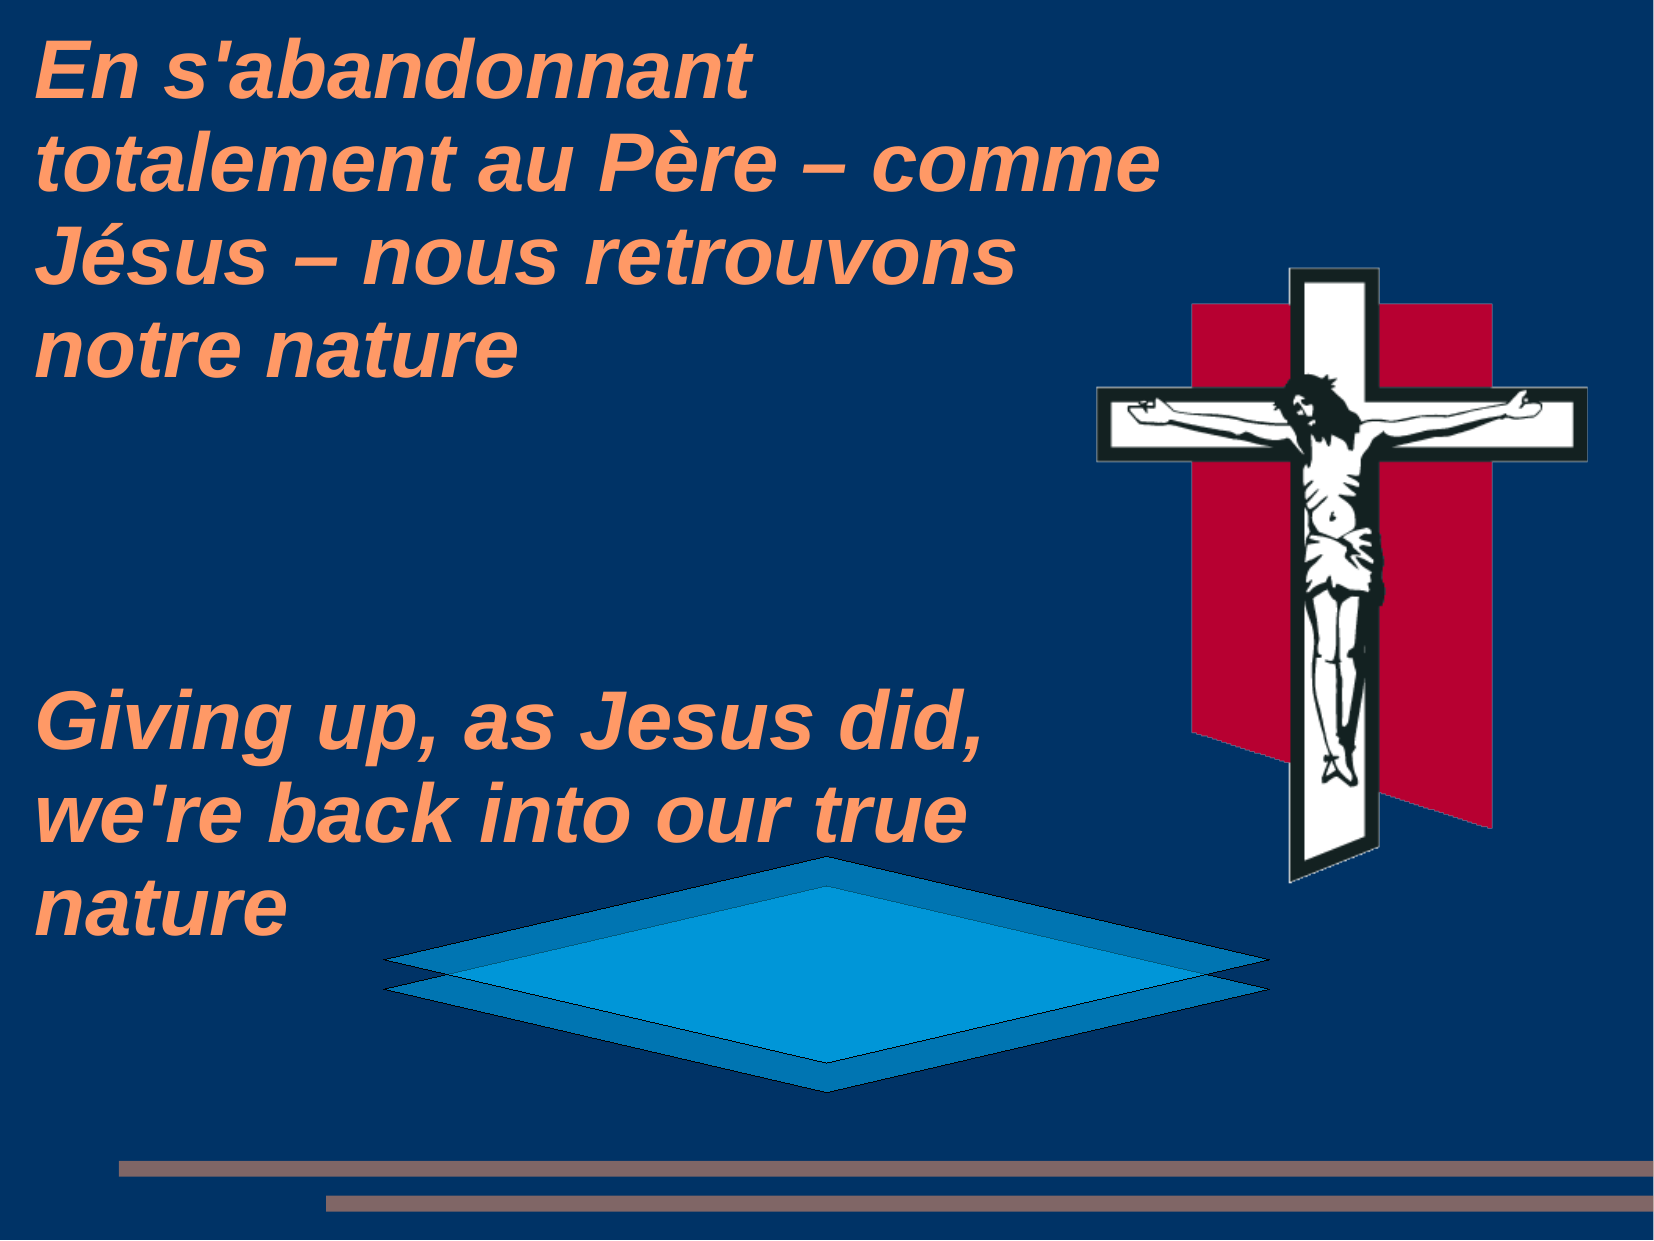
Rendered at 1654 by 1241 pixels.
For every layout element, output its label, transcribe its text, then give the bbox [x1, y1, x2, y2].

title En s'abandonnant totalement au Père – comme Jésus – nous retrouvons notre nature Giving up, as Jesus did, we're back into our true nature [34, 23, 1168, 954]
text_box [383, 856, 1270, 1093]
picture [1092, 265, 1591, 885]
